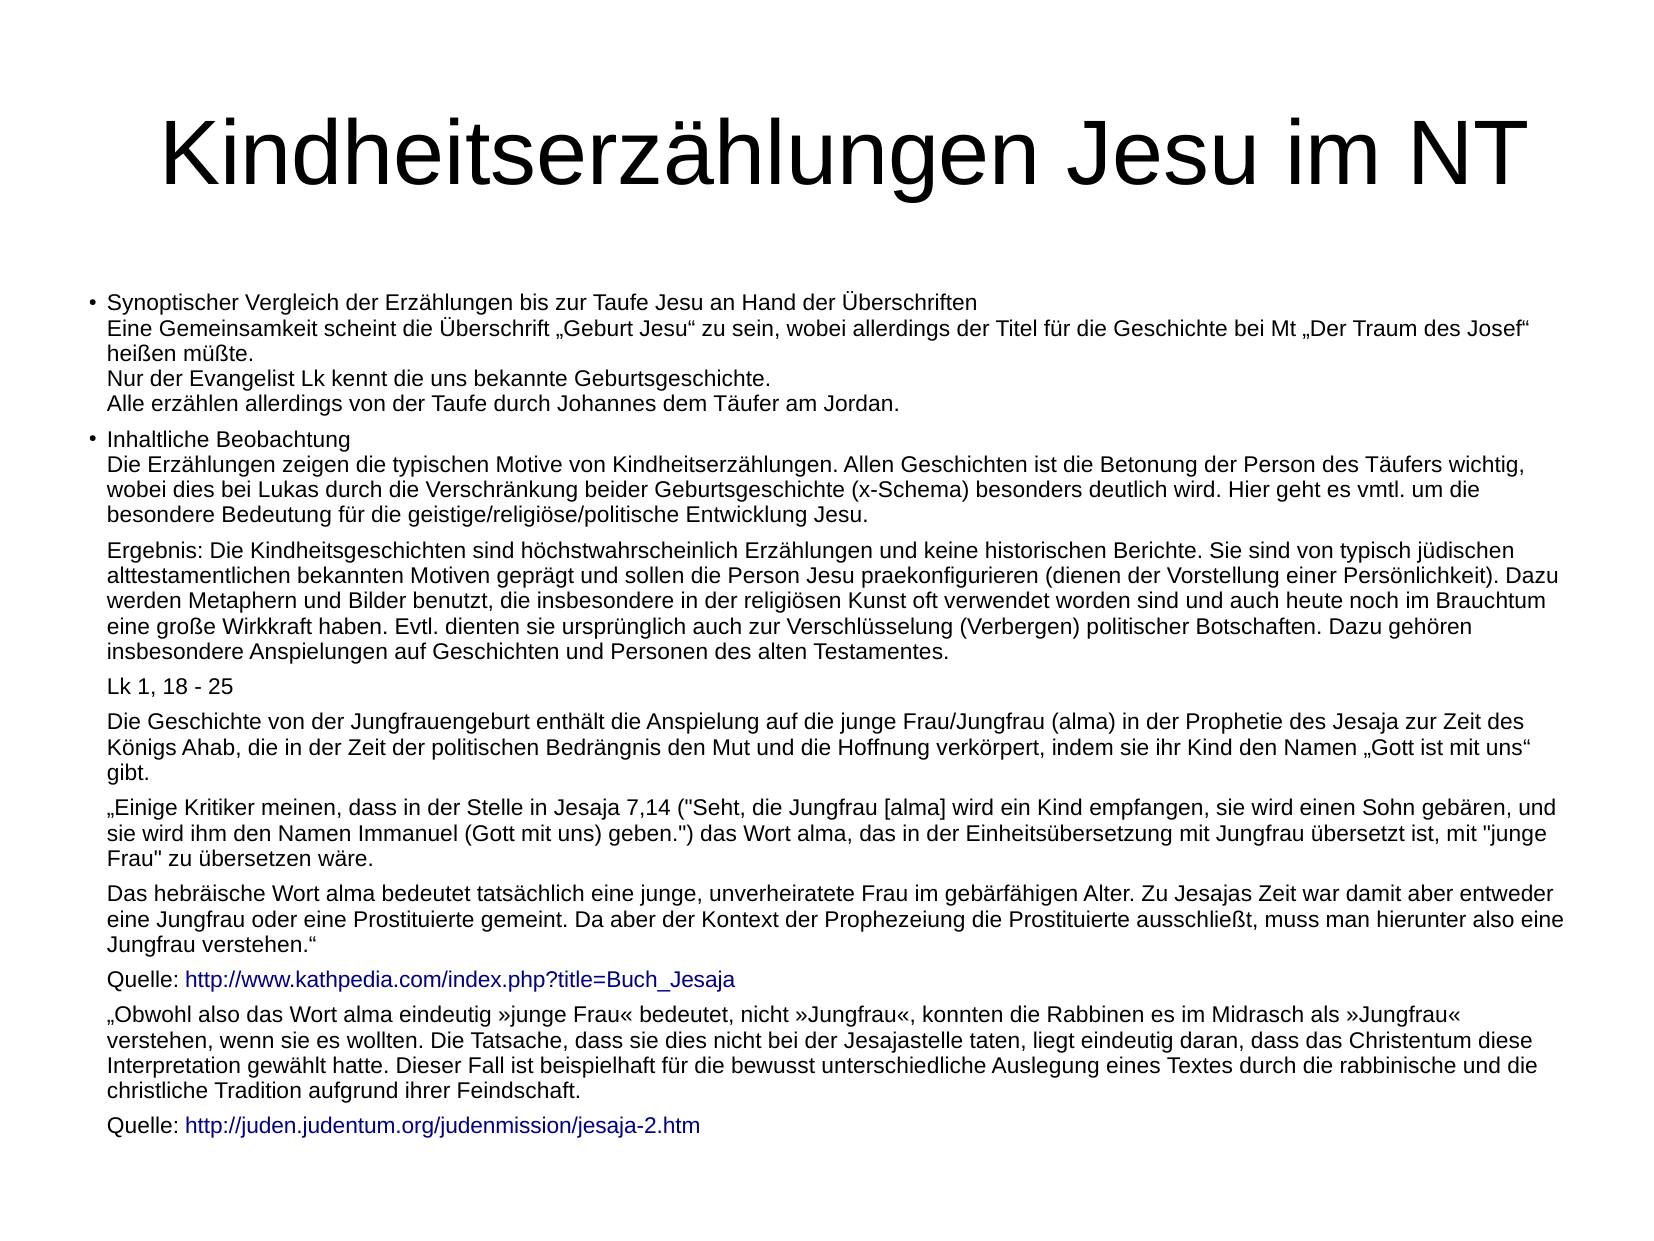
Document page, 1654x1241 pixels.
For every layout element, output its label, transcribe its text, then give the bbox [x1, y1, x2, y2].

title Kindheitserzählungen Jesu im NT [82, 49, 1571, 257]
list Synoptischer Vergleich der Erzählungen bis zur Taufe Jesu an Hand der Überschriften Eine Gemeinsamkeit scheint die Überschrift „Geburt Jesu“ zu sein, wobei allerdings der Titel für die Geschichte bei Mt „Der Traum des Josef“ heißen müßte. Nur der Evangelist Lk kennt die uns bekannte Geburtsgeschichte. Alle erzählen allerdings von der Taufe durch Johannes dem Täufer am Jordan. Inhaltliche Beobachtung Die Erzählungen zeigen die typischen Motive von Kindheitserzählungen. Allen Geschichten ist die Betonung der Person des Täufers wichtig, wobei dies bei Lukas durch die Verschränkung beider Geburtsgeschichte (x-Schema) besonders deutlich wird. Hier geht es vmtl. um die besondere Bedeutung für die geistige/religiöse/politische Entwicklung Jesu. Ergebnis: Die Kindheitsgeschichten sind höchstwahrscheinlich Erzählungen und keine historischen Berichte. Sie sind von typisch jüdischen alttestamentlichen bekannten Motiven geprägt und sollen die Person Jesu praekonfigurieren (dienen der Vorstellung einer Persönlichkeit). Dazu werden Metaphern und Bilder benutzt, die insbesondere in der religiösen Kunst oft verwendet worden sind und auch heute noch im Brauchtum eine große Wirkkraft haben. Evtl. dienten sie ursprünglich auch zur Verschlüsselung (Verbergen) politischer Botschaften. Dazu gehören insbesondere Anspielungen auf Geschichten und Personen des alten Testamentes. Lk 1, 18 - 25 Die Geschichte von der Jungfrauengeburt enthält die Anspielung auf die junge Frau/Jungfrau (alma) in der Prophetie des Jesaja zur Zeit des Königs Ahab, die in der Zeit der politischen Bedrängnis den Mut und die Hoffnung verkörpert, indem sie ihr Kind den Namen „Gott ist mit uns“ gibt. „Einige Kritiker meinen, dass in der Stelle in Jesaja 7,14 ("Seht, die Jungfrau [alma] wird ein Kind empfangen, sie wird einen Sohn gebären, und sie wird ihm den Namen Immanuel (Gott mit uns) geben.") das Wort alma, das in der Einheitsübersetzung mit Jungfrau übersetzt ist, mit "junge Frau" zu übersetzen wäre. Das hebräische Wort alma bedeutet tatsächlich eine junge, unverheiratete Frau im gebärfähigen Alter. Zu Jesajas Zeit war damit aber entweder eine Jungfrau oder eine Prostituierte gemeint. Da aber der Kontext der Prophezeiung die Prostituierte ausschließt, muss man hierunter also eine Jungfrau verstehen.“ Quelle: http://www.kathpedia.com/index.php?title=Buch_Jesaja „Obwohl also das Wort alma eindeutig »junge Frau« bedeutet, nicht »Jungfrau«, konnten die Rabbinen es im Midrasch als »Jungfrau« verstehen, wenn sie es wollten. Die Tatsache, dass sie dies nicht bei der Jesajastelle taten, liegt eindeutig daran, dass das Christentum diese Interpretation gewählt hatte. Dieser Fall ist beispielhaft für die bewusst unterschiedliche Auslegung eines Textes durch die rabbinische und die christliche Tradition aufgrund ihrer Feindschaft. Quelle: http://juden.judentum.org/judenmission/jesaja-2.htm [82, 290, 1571, 1158]
